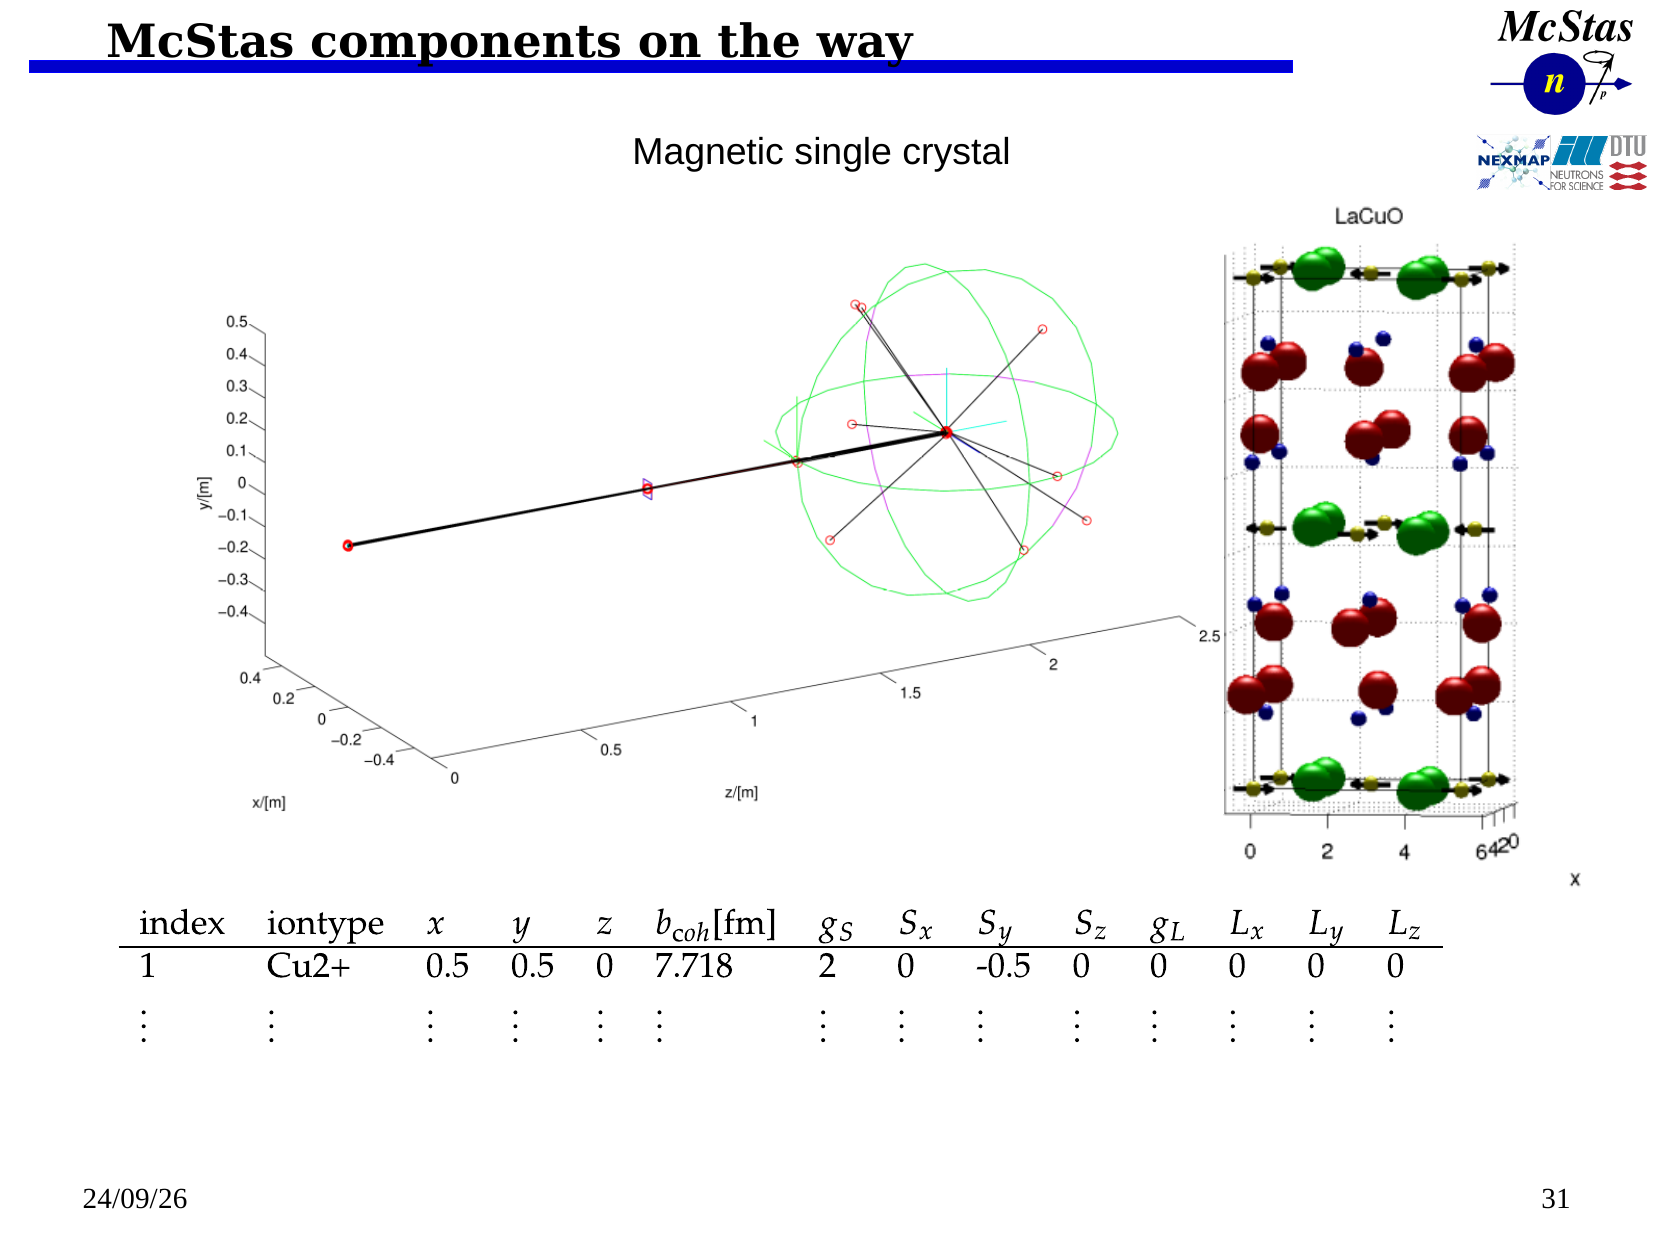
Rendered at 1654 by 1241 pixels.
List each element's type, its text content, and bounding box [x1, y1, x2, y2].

picture [195, 10, 1654, 895]
text_box Magnetic single crystal [407, 122, 1247, 222]
title McStas components on the way [106, 11, 1489, 71]
picture [118, 908, 1444, 1043]
